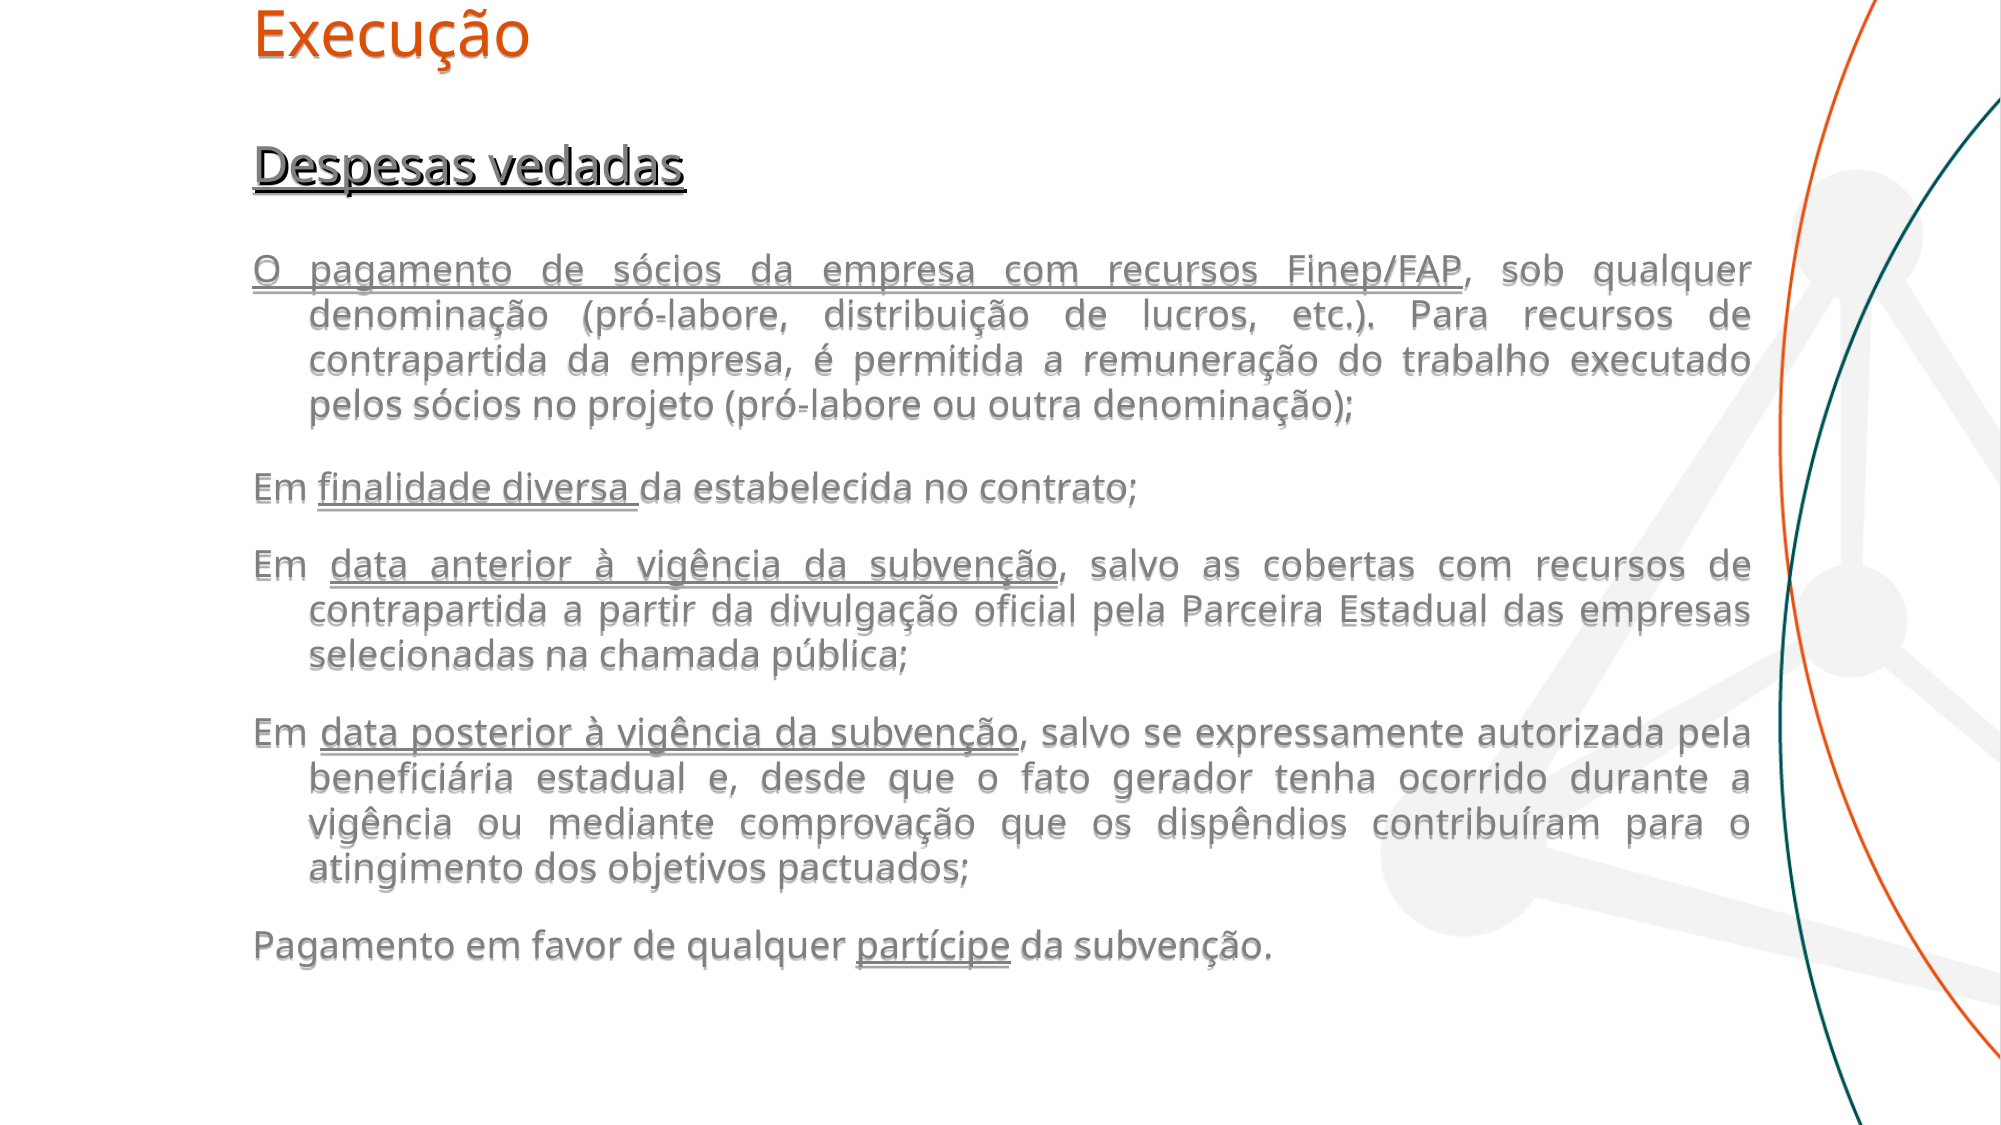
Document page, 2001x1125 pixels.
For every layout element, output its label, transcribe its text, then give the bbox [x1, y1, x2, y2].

text_box O pagamento de sócios da empresa com recursos Finep/FAP, sob qualquer denominação (pró-labore, distribuição de lucros, etc.). Para recursos de contrapartida da empresa, é permitida a remuneração do trabalho executado pelos sócios no projeto (pró-labore ou outra denominação); Em finalidade diversa da estabelecida no contrato; Em data anterior à vigência da subvenção, salvo as cobertas com recursos de contrapartida a partir da divulgação oficial pela Parceira Estadual das empresas selecionadas na chamada pública; Em data posterior à vigência da subvenção, salvo se expressamente autorizada pela beneficiária estadual e, desde que o fato gerador tenha ocorrido durante a vigência ou mediante comprovação que os dispêndios contribuíram para o atingimento dos objetivos pactuados; Pagamento em favor de qualquer partícipe da subvenção. [237, 237, 1768, 1047]
text_box Execução [237, 0, 1250, 155]
text_box Despesas vedadas [237, 125, 1154, 202]
